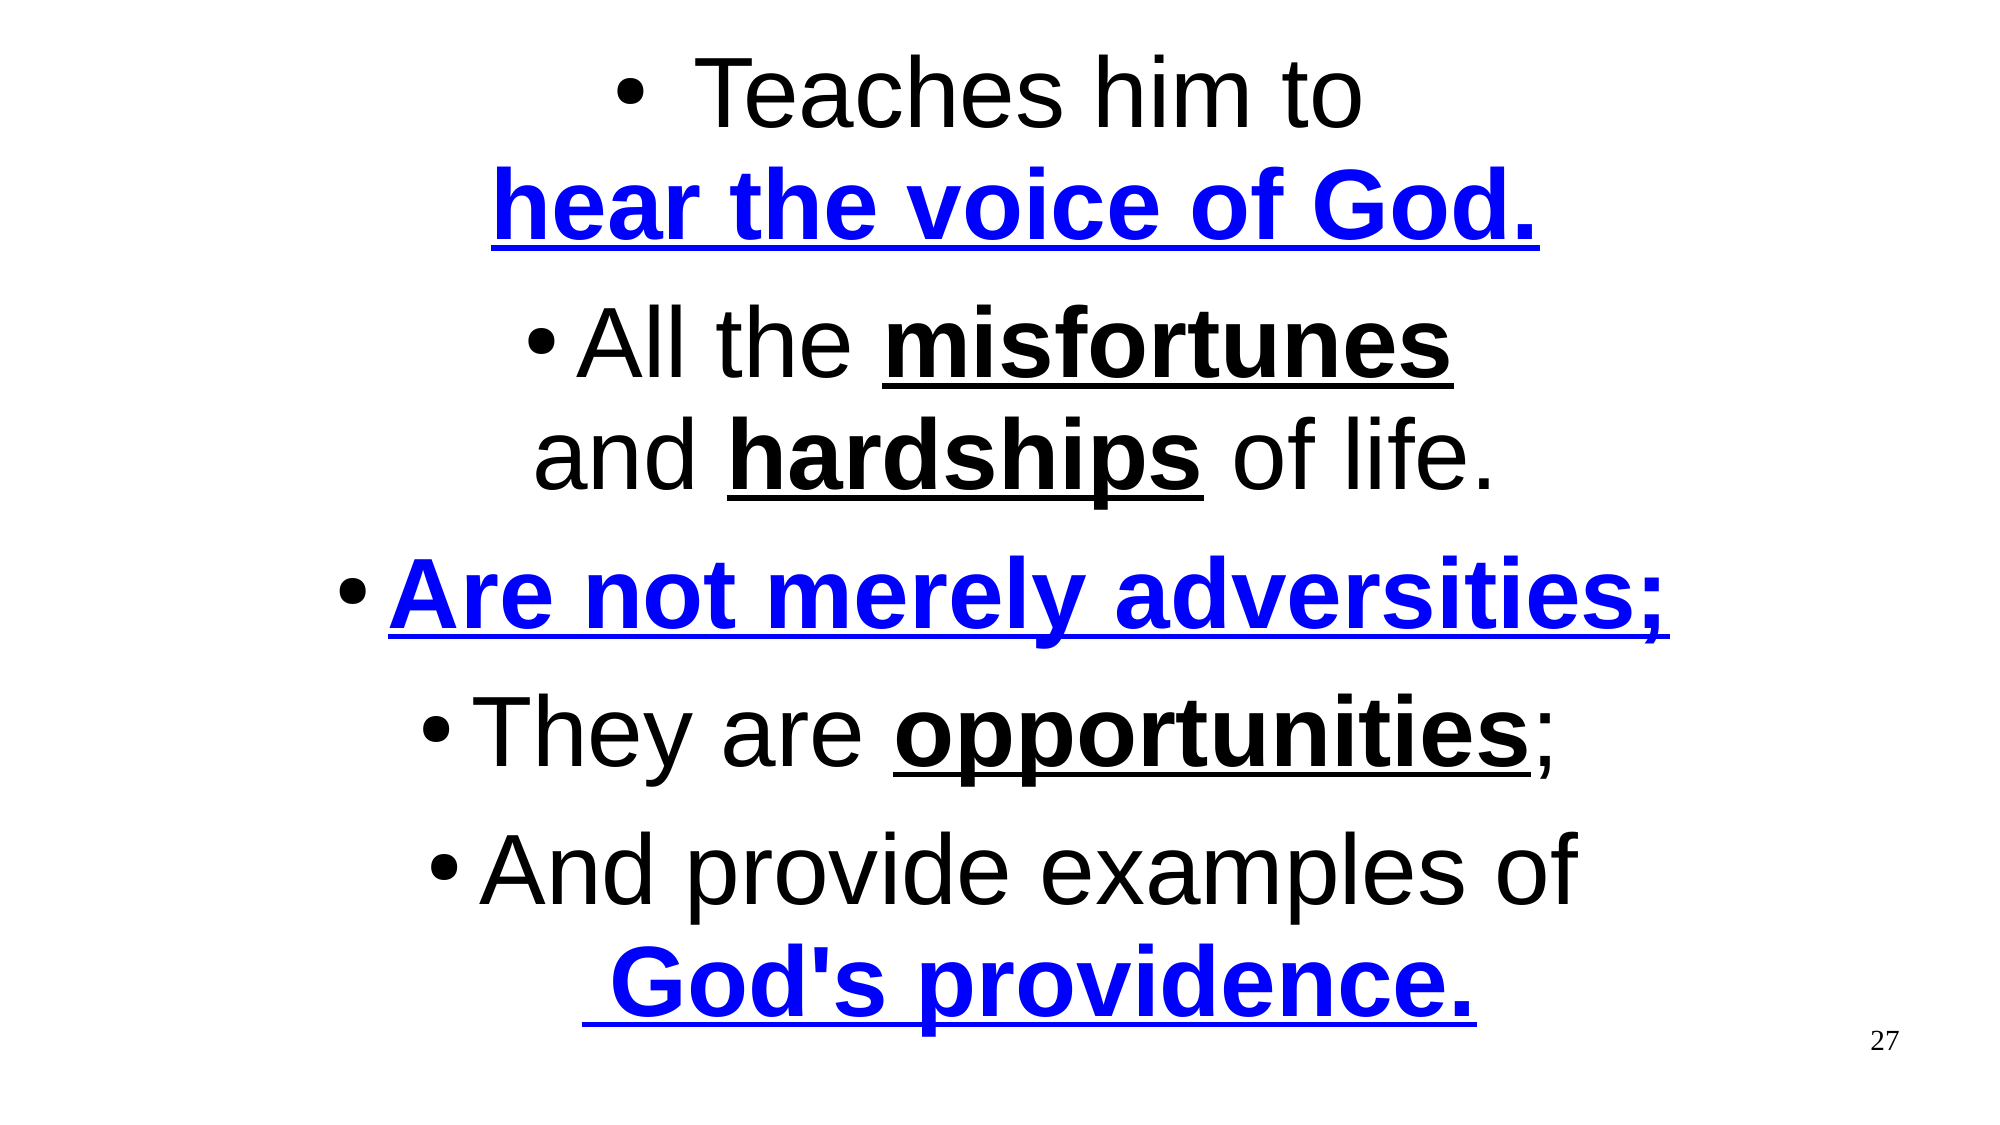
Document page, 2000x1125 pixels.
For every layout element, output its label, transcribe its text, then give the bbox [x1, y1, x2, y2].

list Teaches him to hear the voice of God. All the misfortunes and hardships of life. Are not merely adversities; They are opportunities; And provide examples of God's providence. [37, 37, 1951, 1088]
